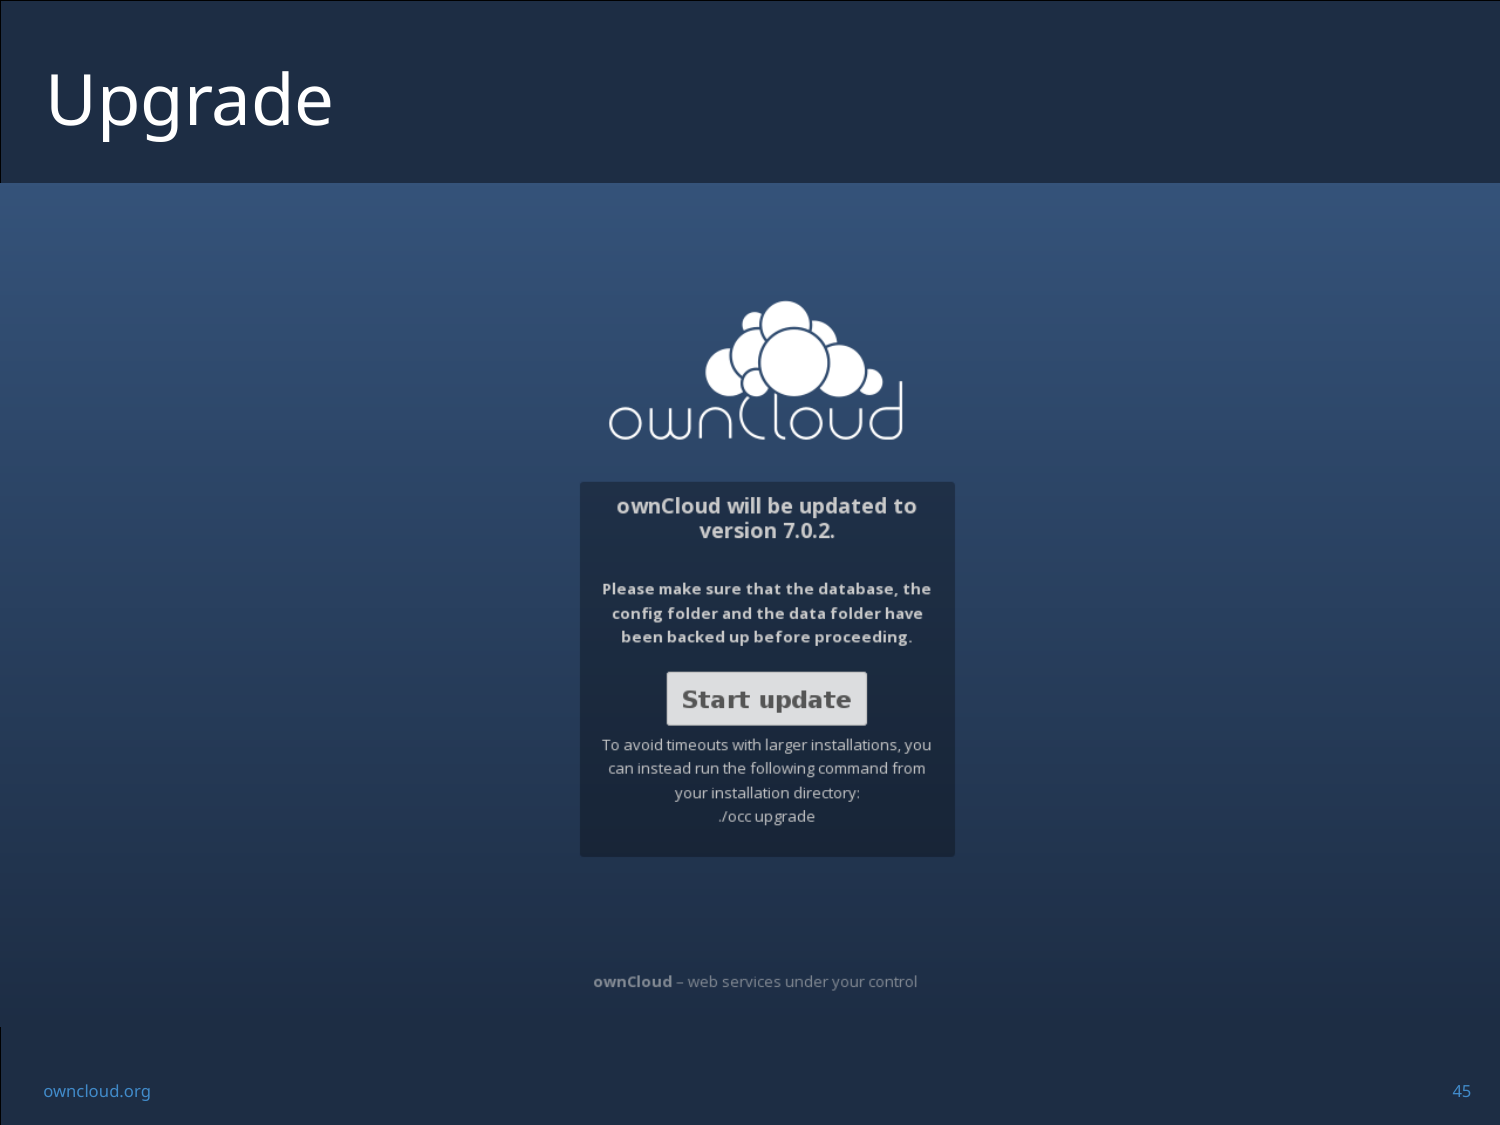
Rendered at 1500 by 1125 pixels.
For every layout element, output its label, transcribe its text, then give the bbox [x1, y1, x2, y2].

title Upgrade [45, 3, 1396, 183]
picture [0, 183, 1500, 1027]
